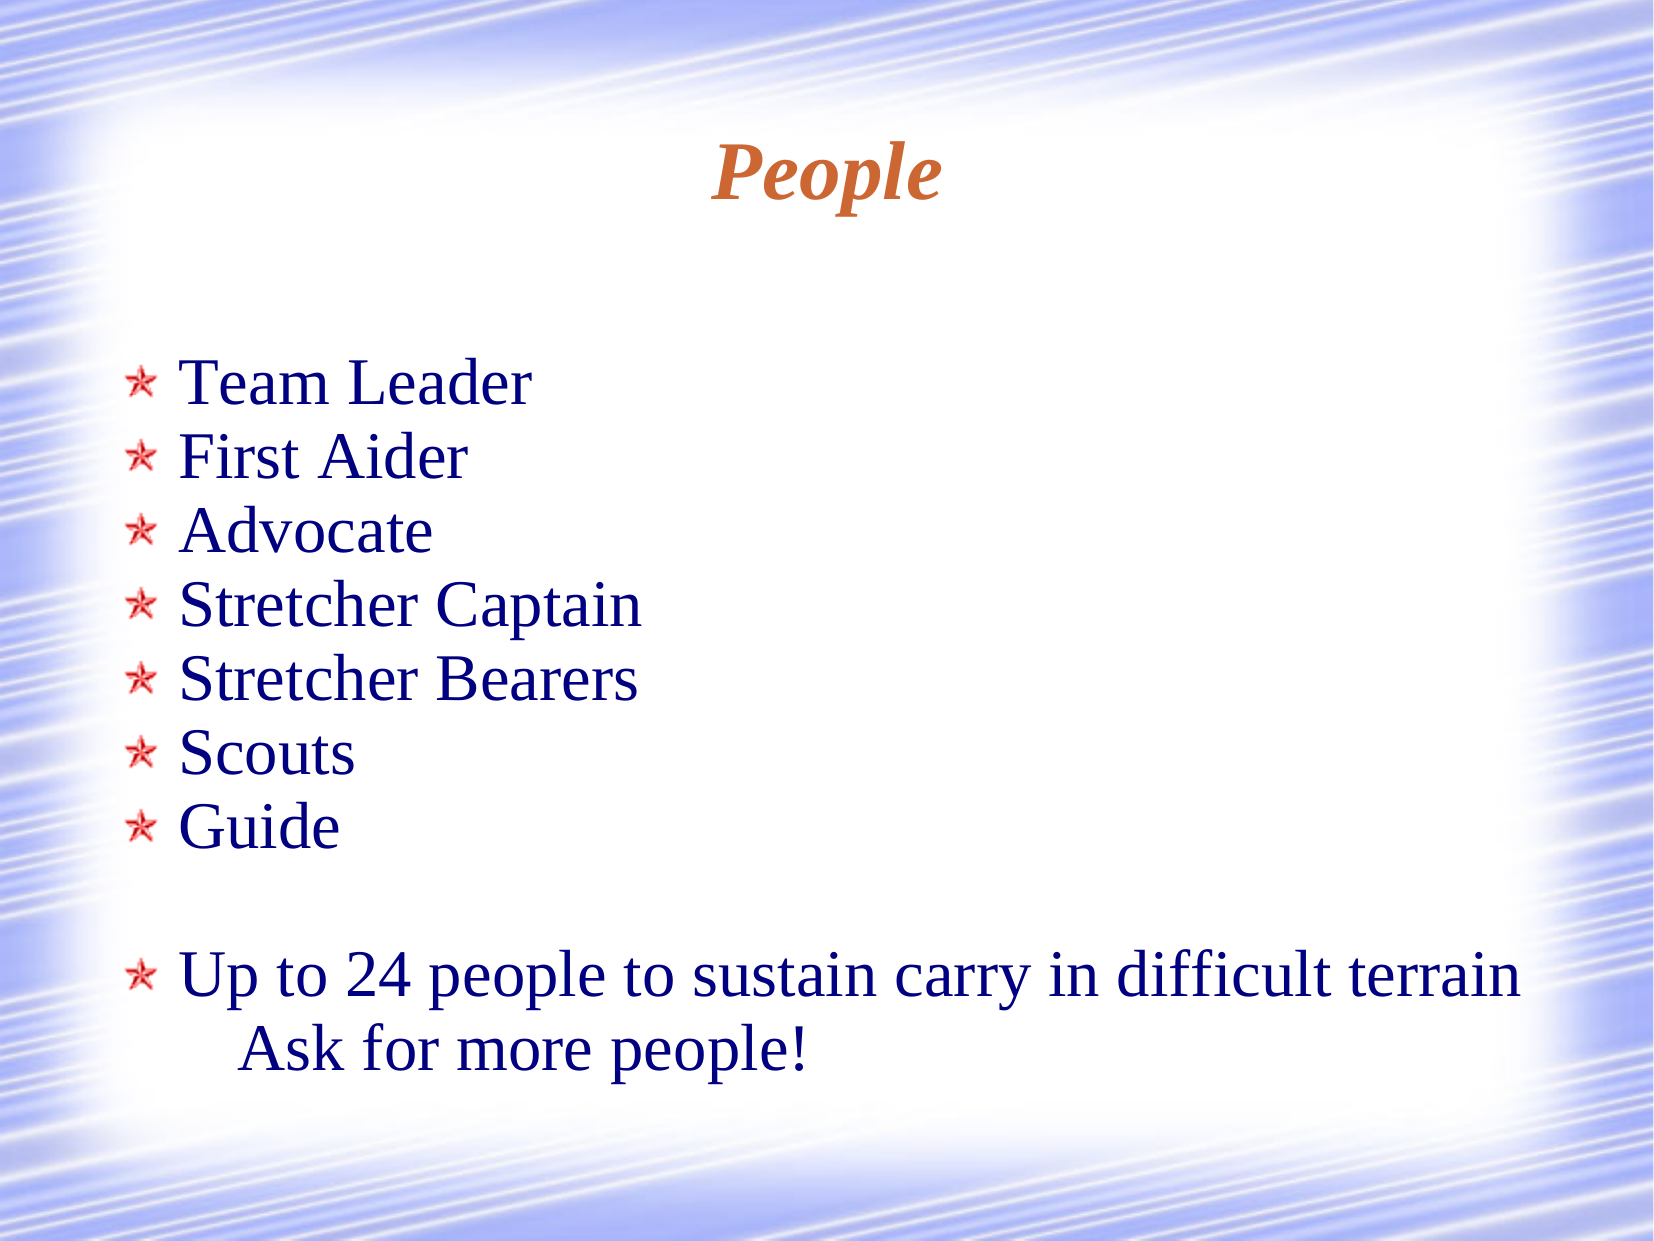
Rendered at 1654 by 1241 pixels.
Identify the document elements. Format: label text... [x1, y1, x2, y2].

title People [121, 67, 1534, 275]
list Team Leader First Aider Advocate Stretcher Captain Stretcher Bearers Scouts Guide Up to 24 people to sustain carry in difficult terrain Ask for more people! [121, 344, 1534, 1086]
picture [0, 0, 1654, 1241]
